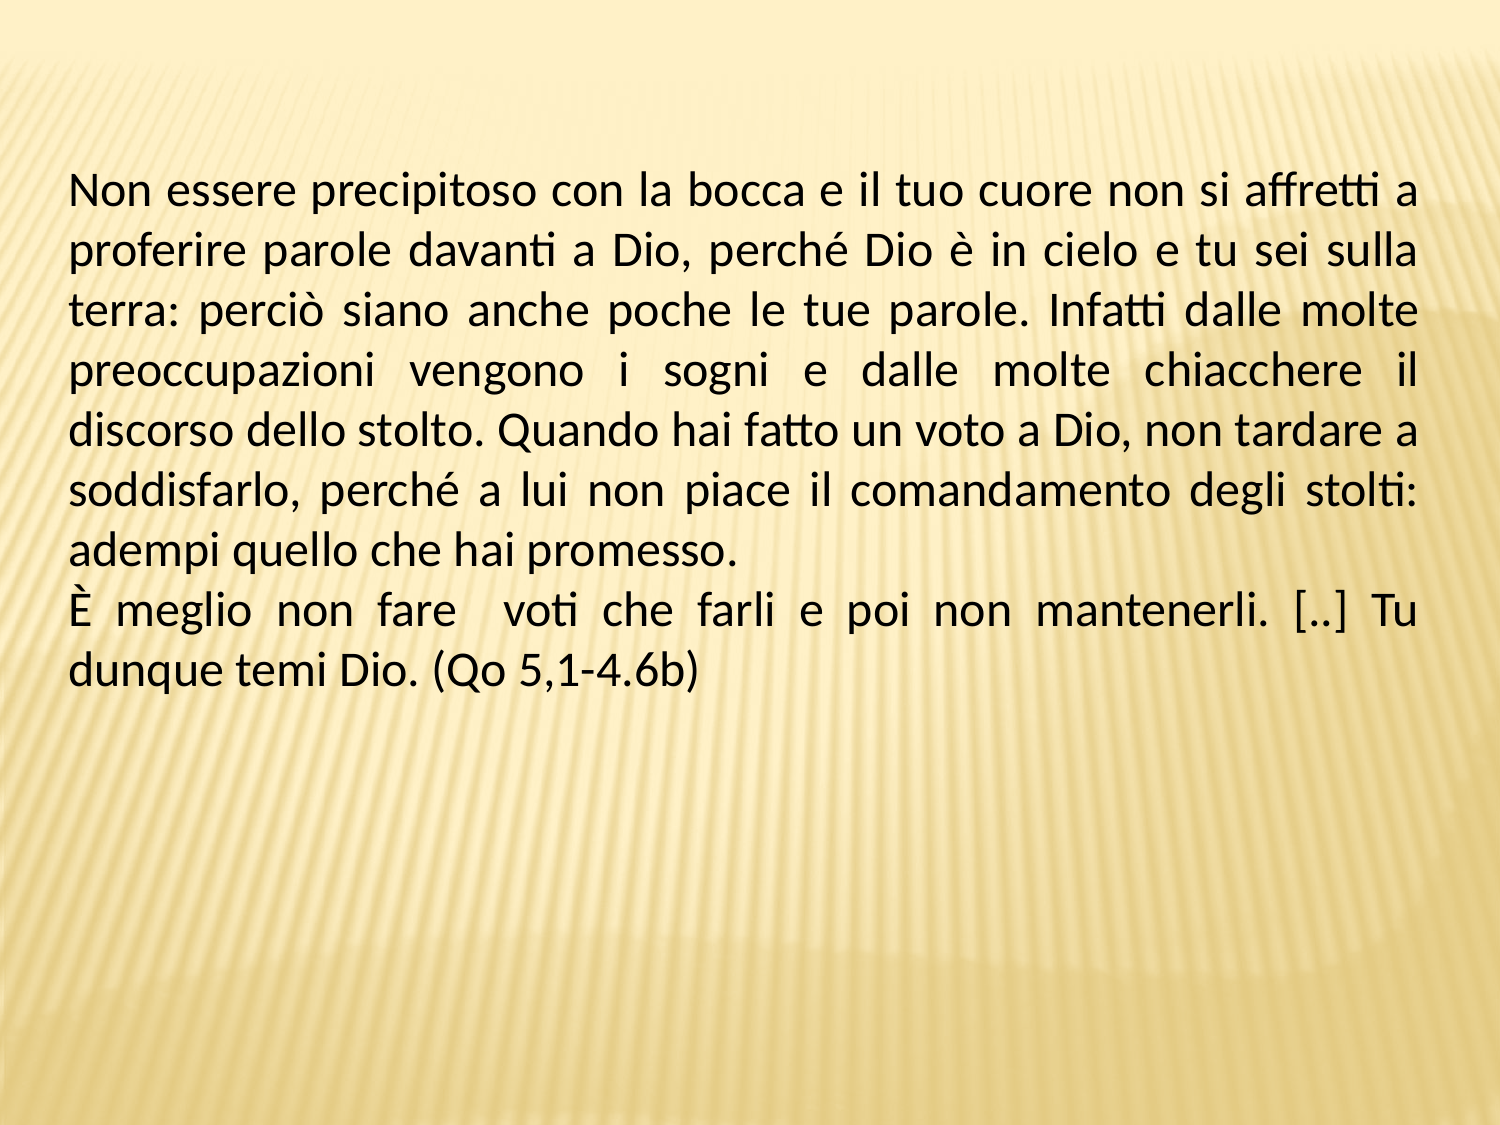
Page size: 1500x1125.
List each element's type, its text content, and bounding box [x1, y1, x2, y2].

text_box Non essere precipitoso con la bocca e il tuo cuore non si affretti a proferire parole davanti a Dio, perché Dio è in cielo e tu sei sulla terra: perciò siano anche poche le tue parole. Infatti dalle molte preoccupazioni vengono i sogni e dalle molte chiacchere il discorso dello stolto. Quando hai fatto un voto a Dio, non tardare a soddisfarlo, perché a lui non piace il comandamento degli stolti: adempi quello che hai promesso. È meglio non fare voti che farli e poi non mantenerli. [..] Tu dunque temi Dio. (Qo 5,1-4.6b) [53, 149, 1436, 771]
